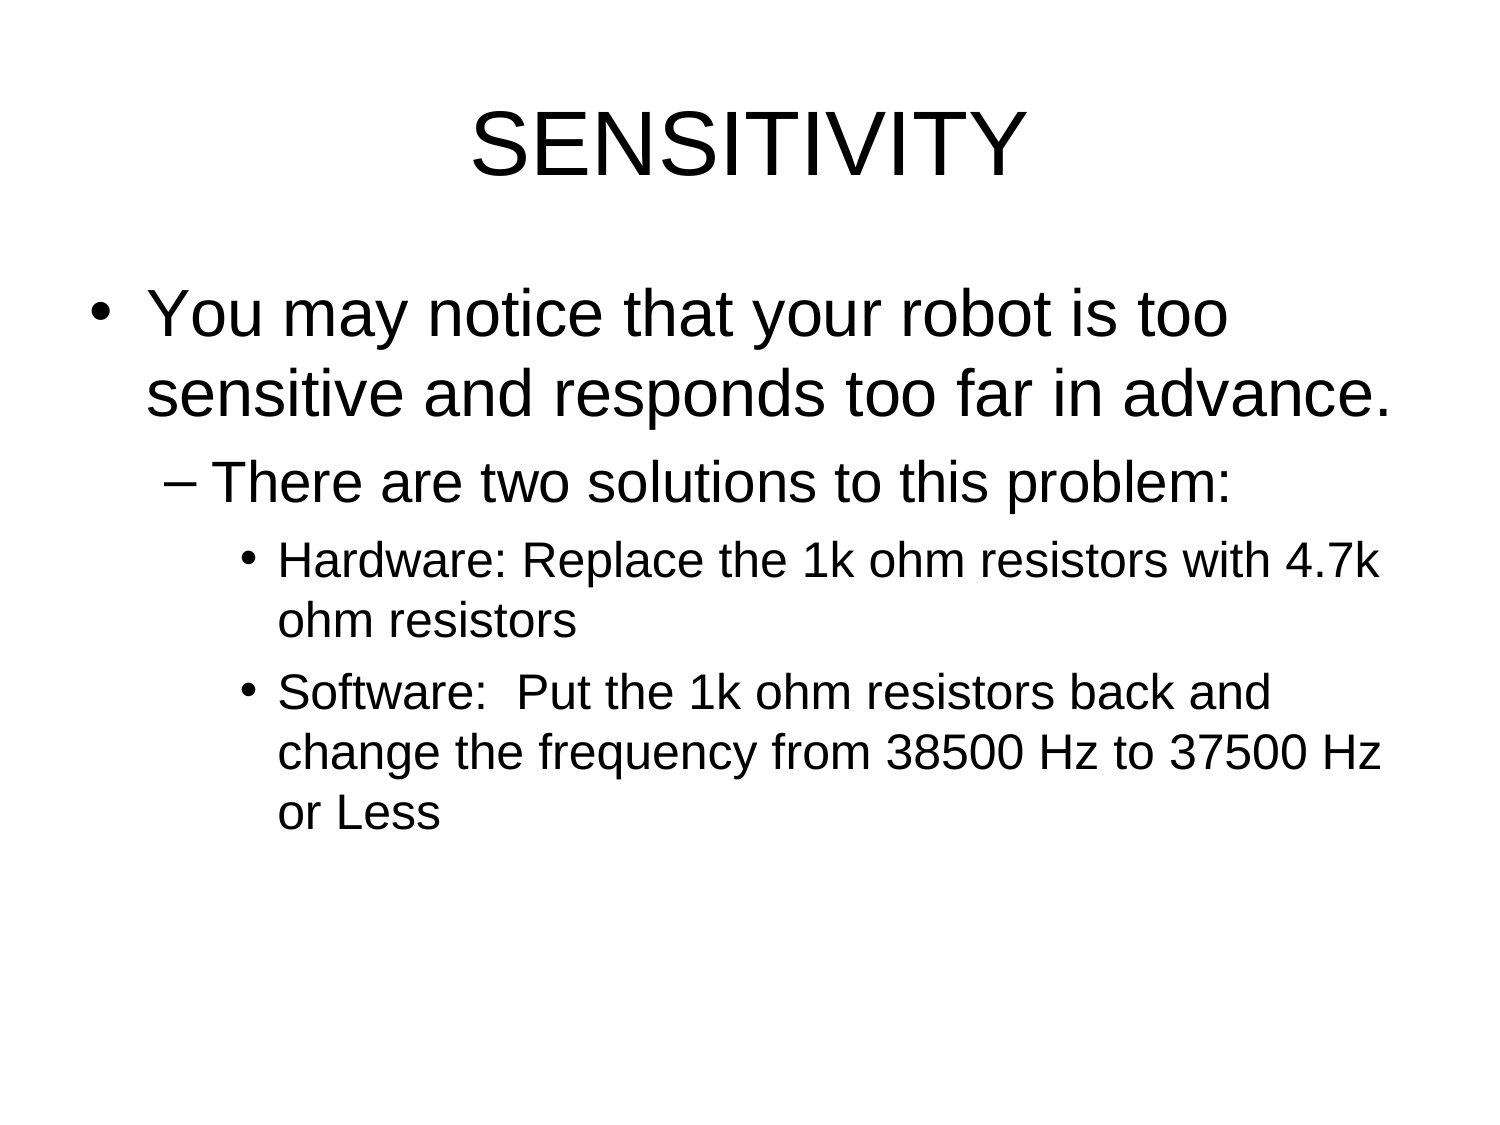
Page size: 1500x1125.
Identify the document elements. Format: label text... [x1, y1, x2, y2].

title SENSITIVITY [75, 45, 1426, 233]
list You may notice that your robot is too sensitive and responds too far in advance. There are two solutions to this problem: Hardware: Replace the 1k ohm resistors with 4.7k ohm resistors Software: Put the 1k ohm resistors back and change the frequency from 38500 Hz to 37500 Hz or Less [75, 262, 1426, 1006]
